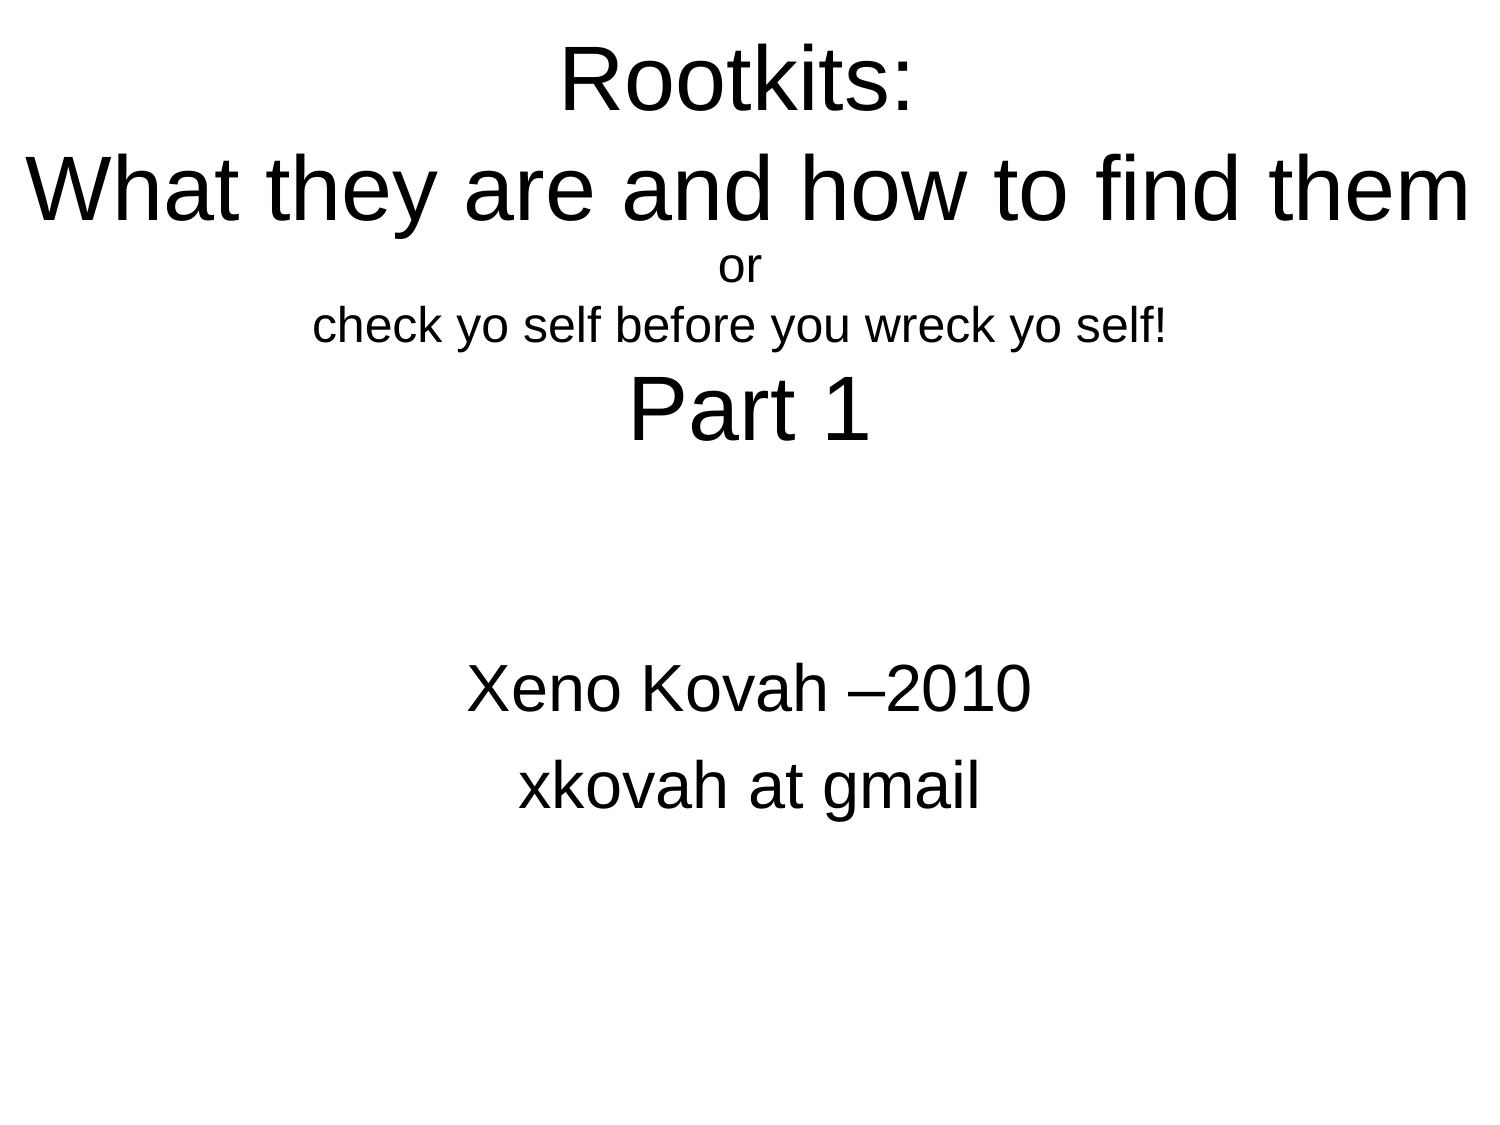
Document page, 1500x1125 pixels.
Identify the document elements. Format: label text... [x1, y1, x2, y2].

text_box or check yo self before you wreck yo self! [297, 224, 1184, 361]
text_box Xeno Kovah –2010 xkovah at gmail [225, 637, 1276, 926]
title Rootkits: What they are and how to find them Part 1 [0, 11, 1500, 577]
